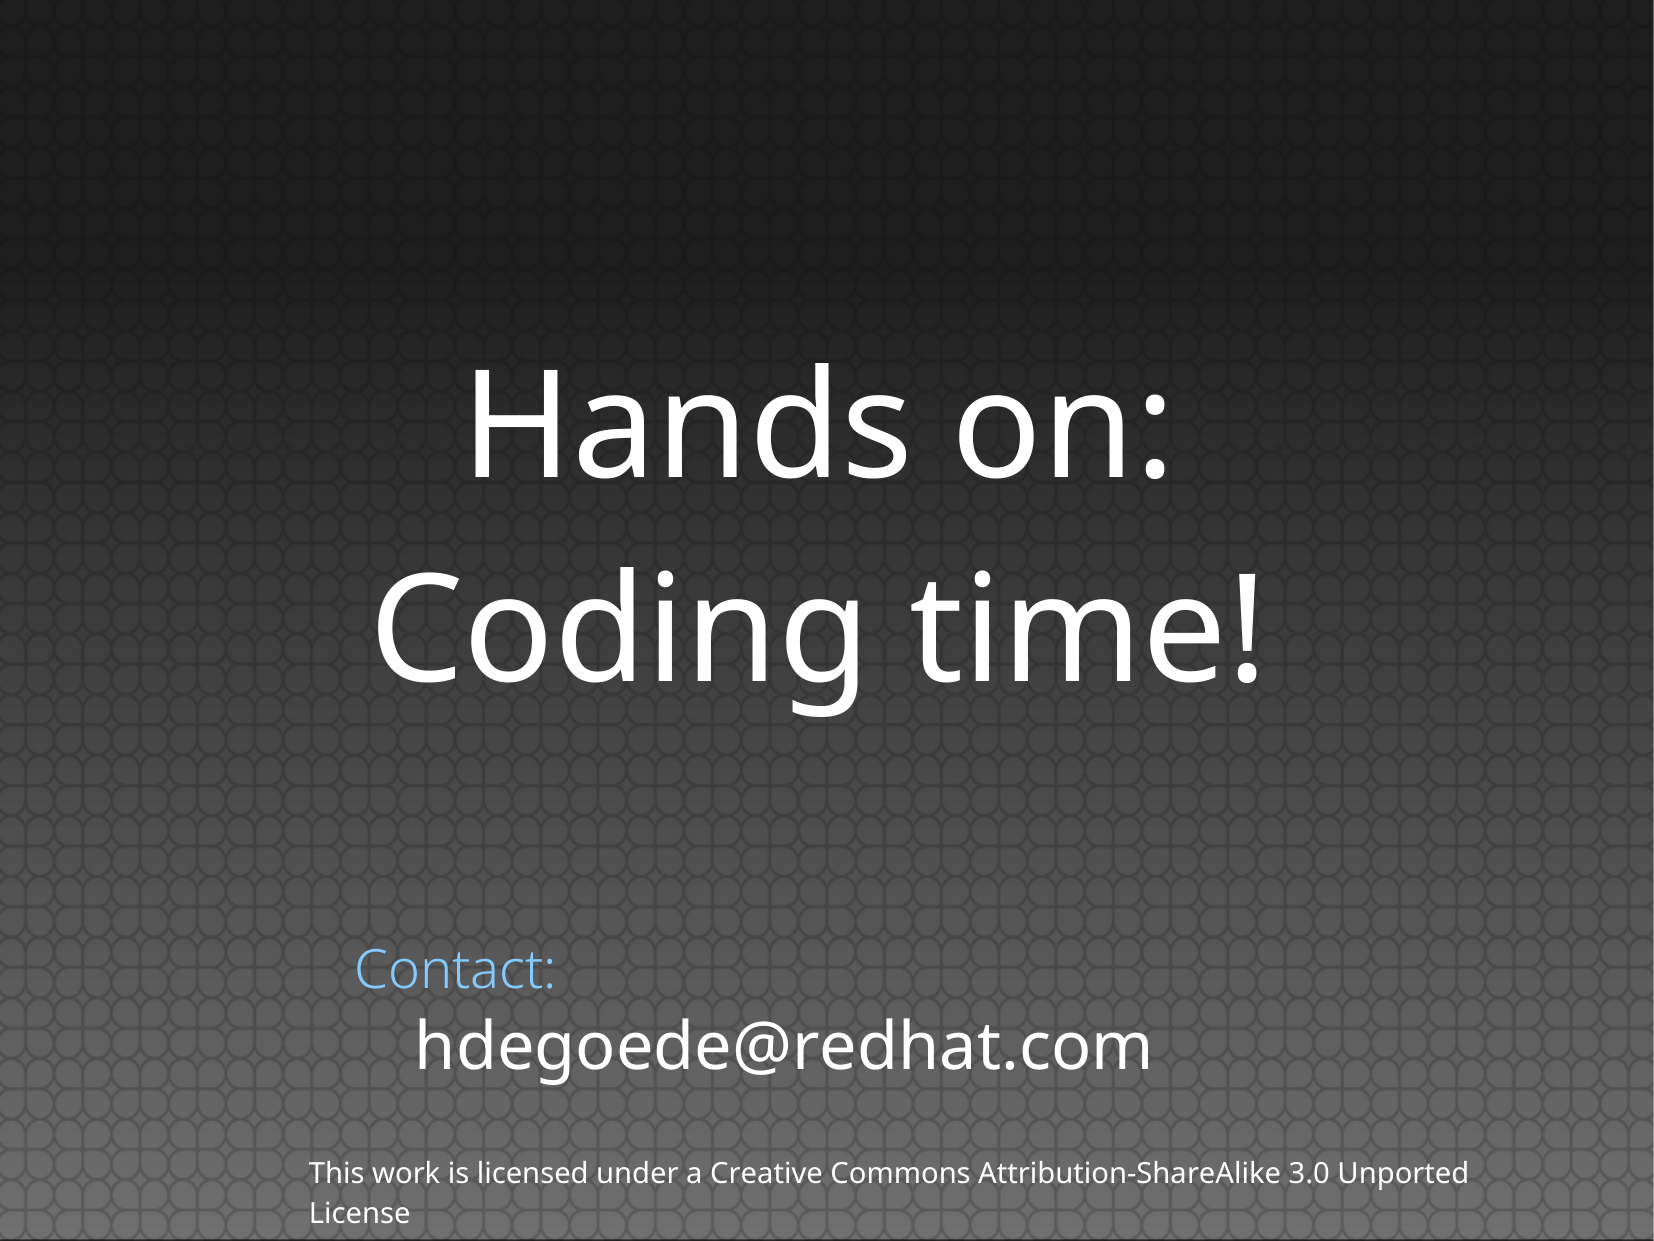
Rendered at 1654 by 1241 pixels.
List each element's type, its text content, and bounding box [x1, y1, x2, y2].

text_box This work is licensed under a Creative Commons Attribution-ShareAlike 3.0 Unported License [308, 1152, 1574, 1218]
text_box Contact: [354, 930, 629, 1011]
text_box hdegoede@redhat.com [414, 997, 1306, 1088]
title Hands on: Coding time! [30, 368, 1606, 674]
picture [0, 0, 1654, 1241]
